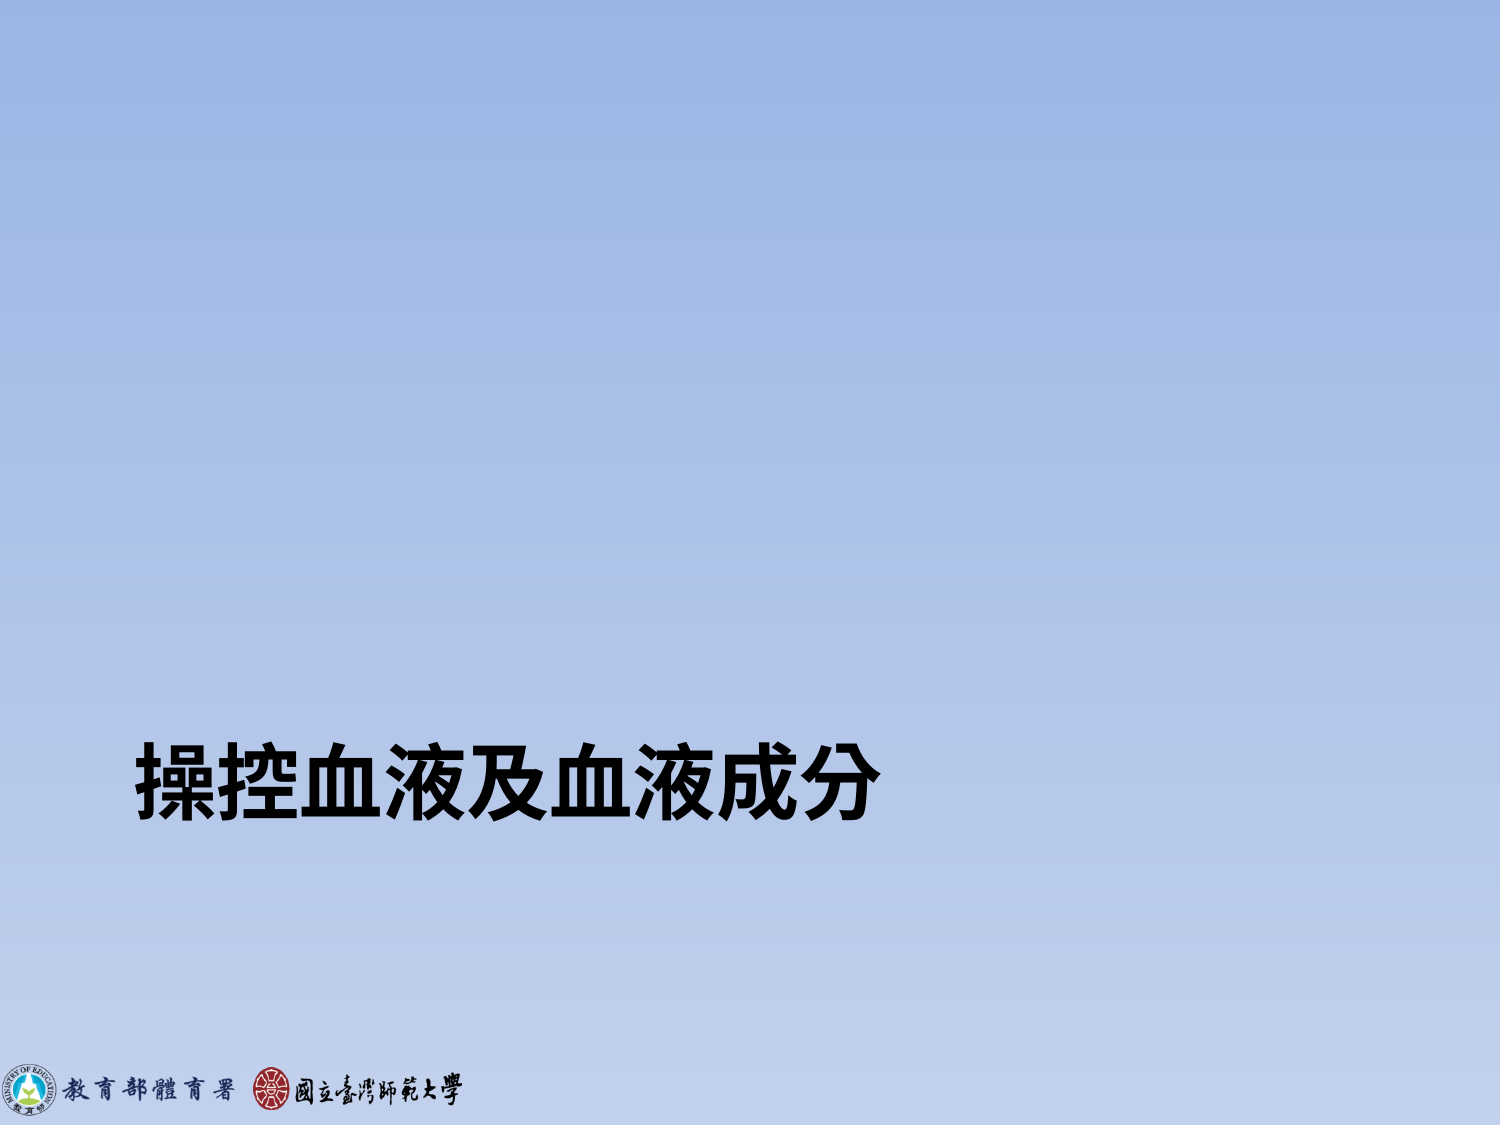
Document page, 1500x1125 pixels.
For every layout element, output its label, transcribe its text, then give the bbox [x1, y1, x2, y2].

title 操控血液及血液成分 [118, 722, 1394, 947]
